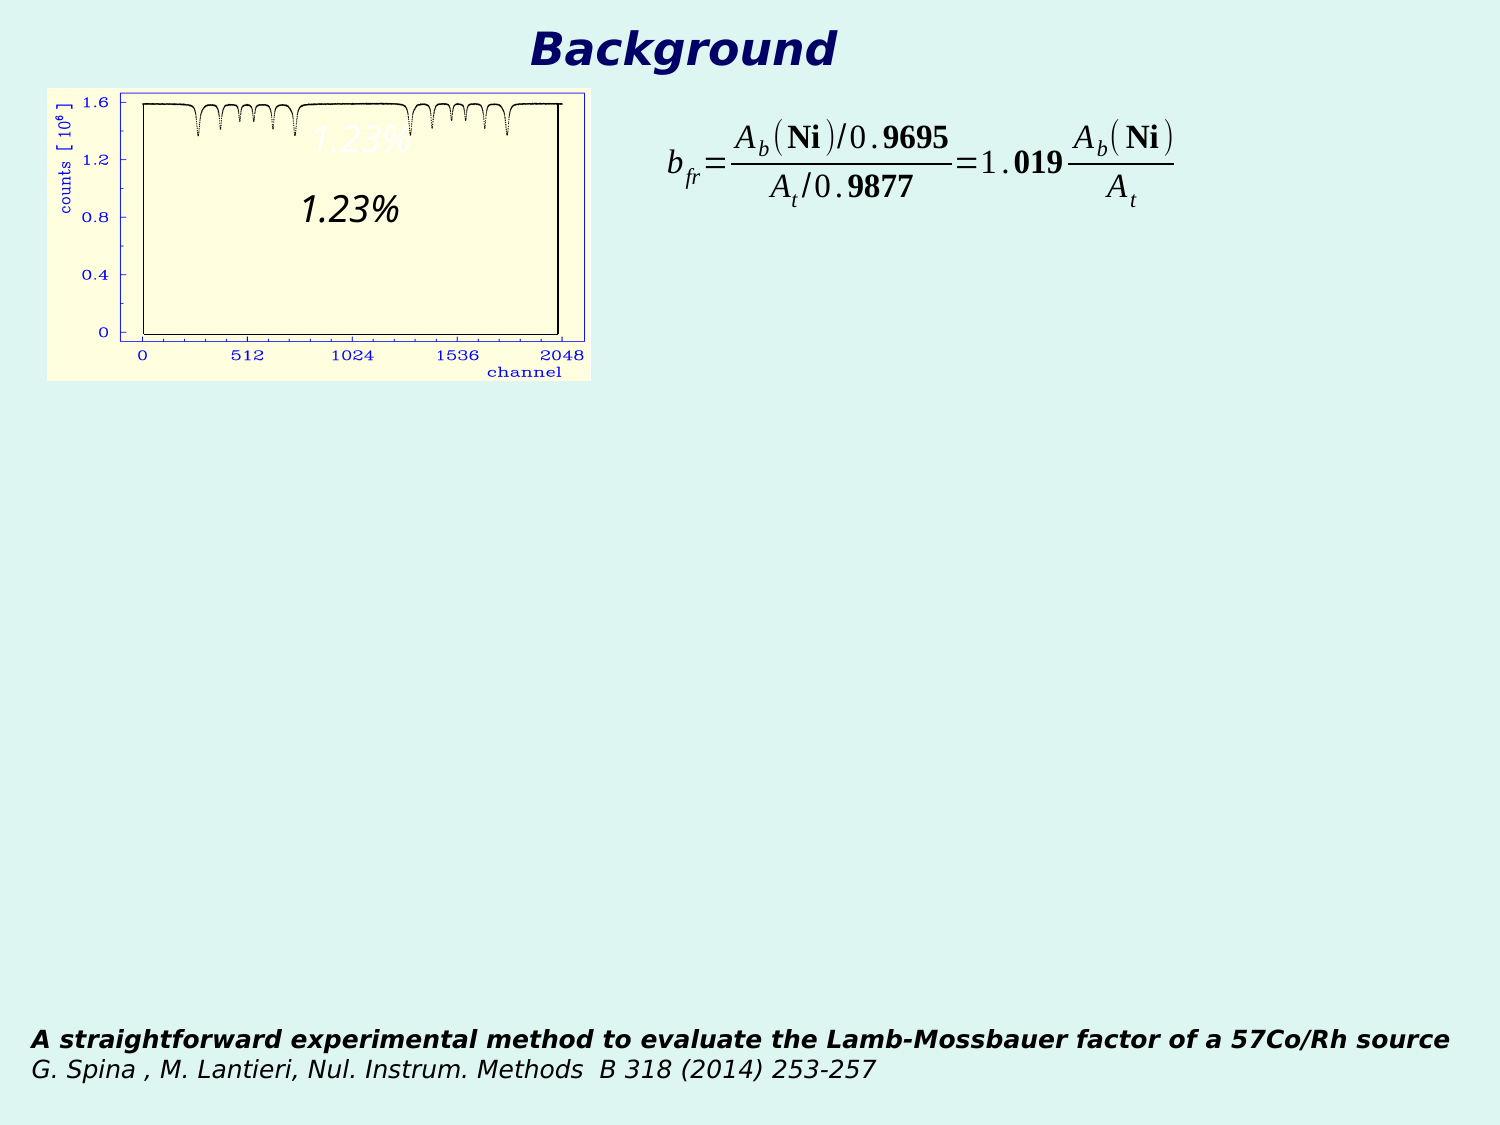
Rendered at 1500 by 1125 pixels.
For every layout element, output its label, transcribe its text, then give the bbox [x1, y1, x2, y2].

chart [658, 116, 1188, 213]
text_box 1.23% [283, 177, 456, 238]
text_box A straightforward experimental method to evaluate the Lamb-Mossbauer factor of a 57Co/Rh source G. Spina , M. Lantieri, Nul. Instrum. Methods B 318 (2014) 253-257 [16, 1016, 1500, 1121]
text_box 1.23% [295, 108, 447, 177]
text_box Background [514, 12, 957, 107]
picture [47, 88, 591, 383]
